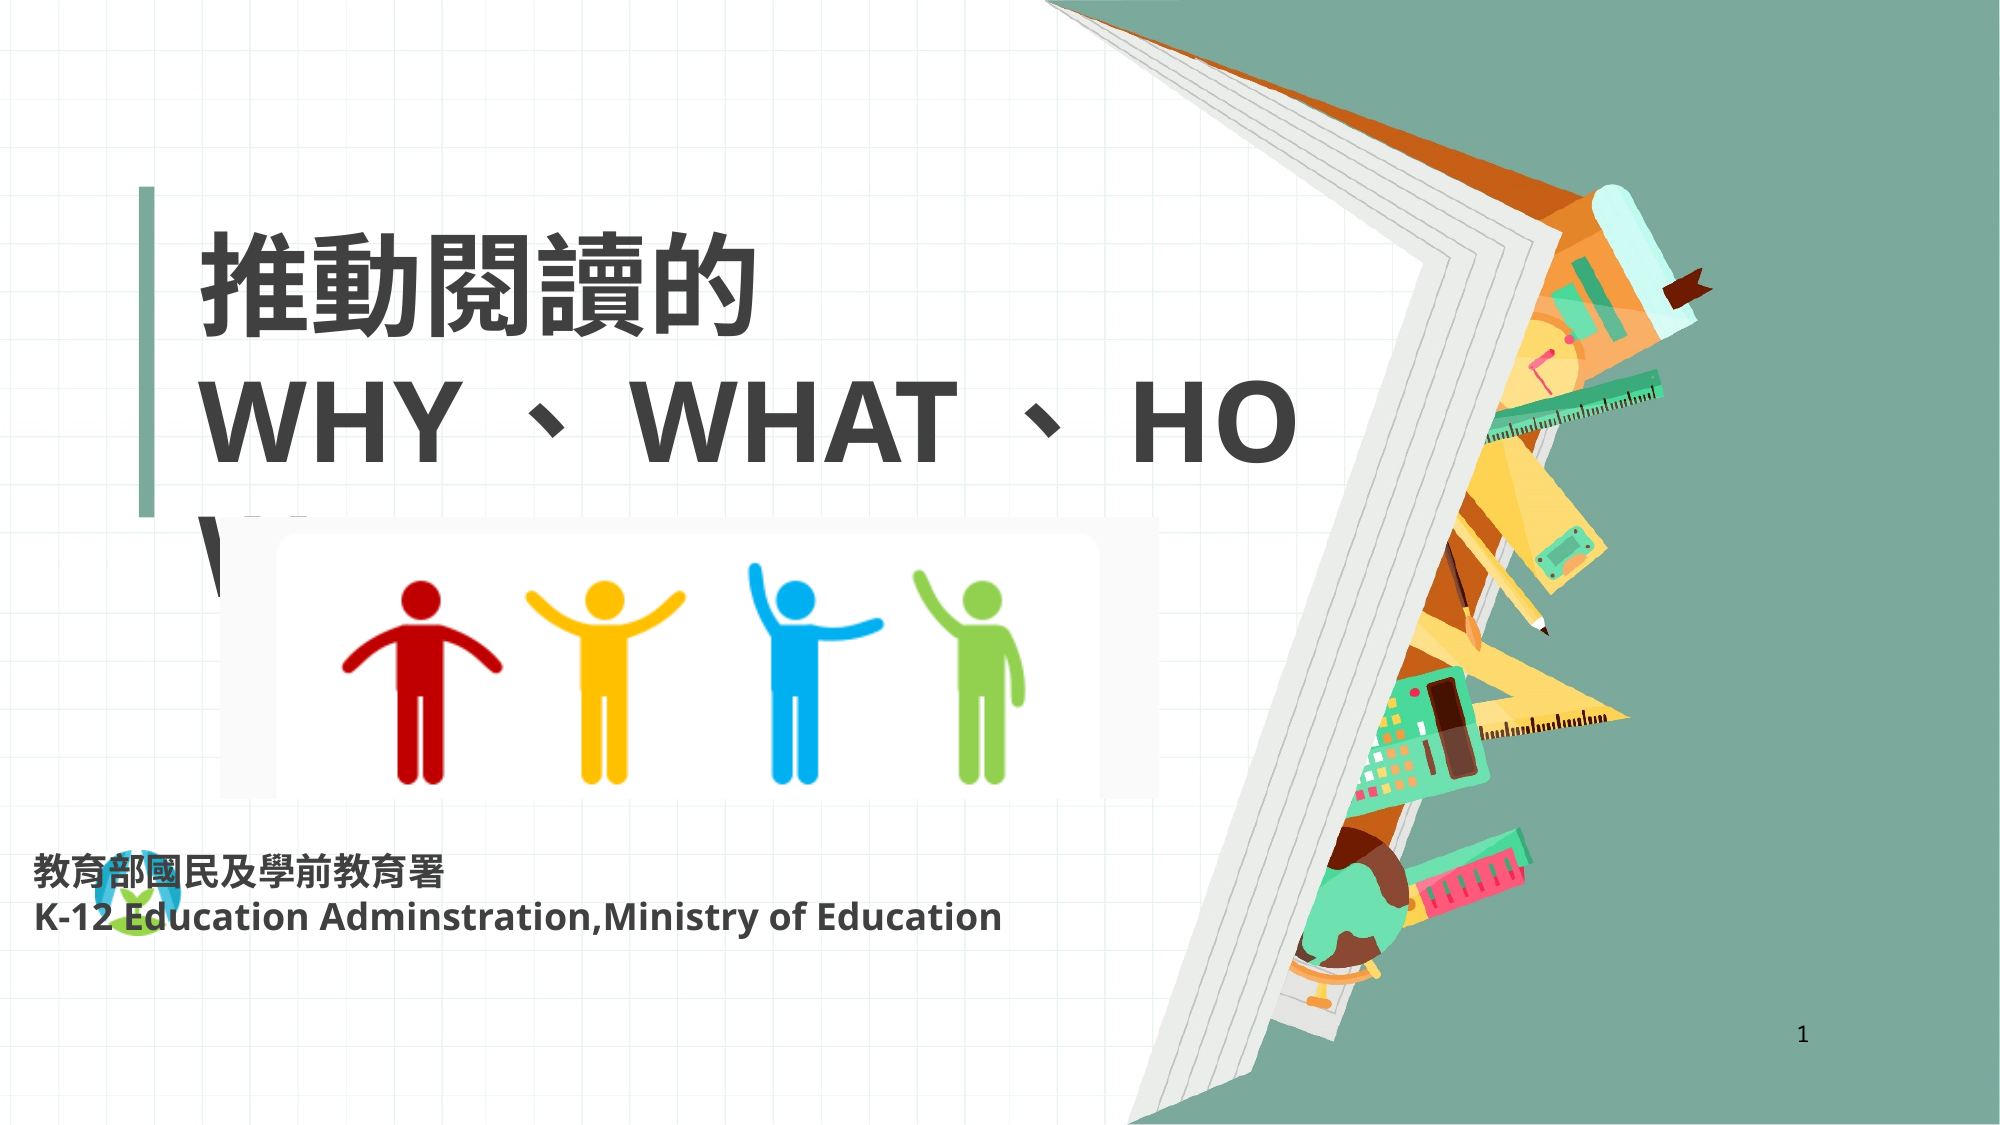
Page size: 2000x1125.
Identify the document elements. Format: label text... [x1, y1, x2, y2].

slide_number <編號> [1662, 1012, 1825, 1058]
picture [0, 0, 2000, 1125]
text_box 推動閱讀的 WHY、WHAT、HOW [183, 208, 1395, 628]
text_box [138, 186, 155, 518]
text_box 教育部國民及學前教育署 K-12 Education Adminstration,Ministry of Education [18, 840, 1019, 945]
